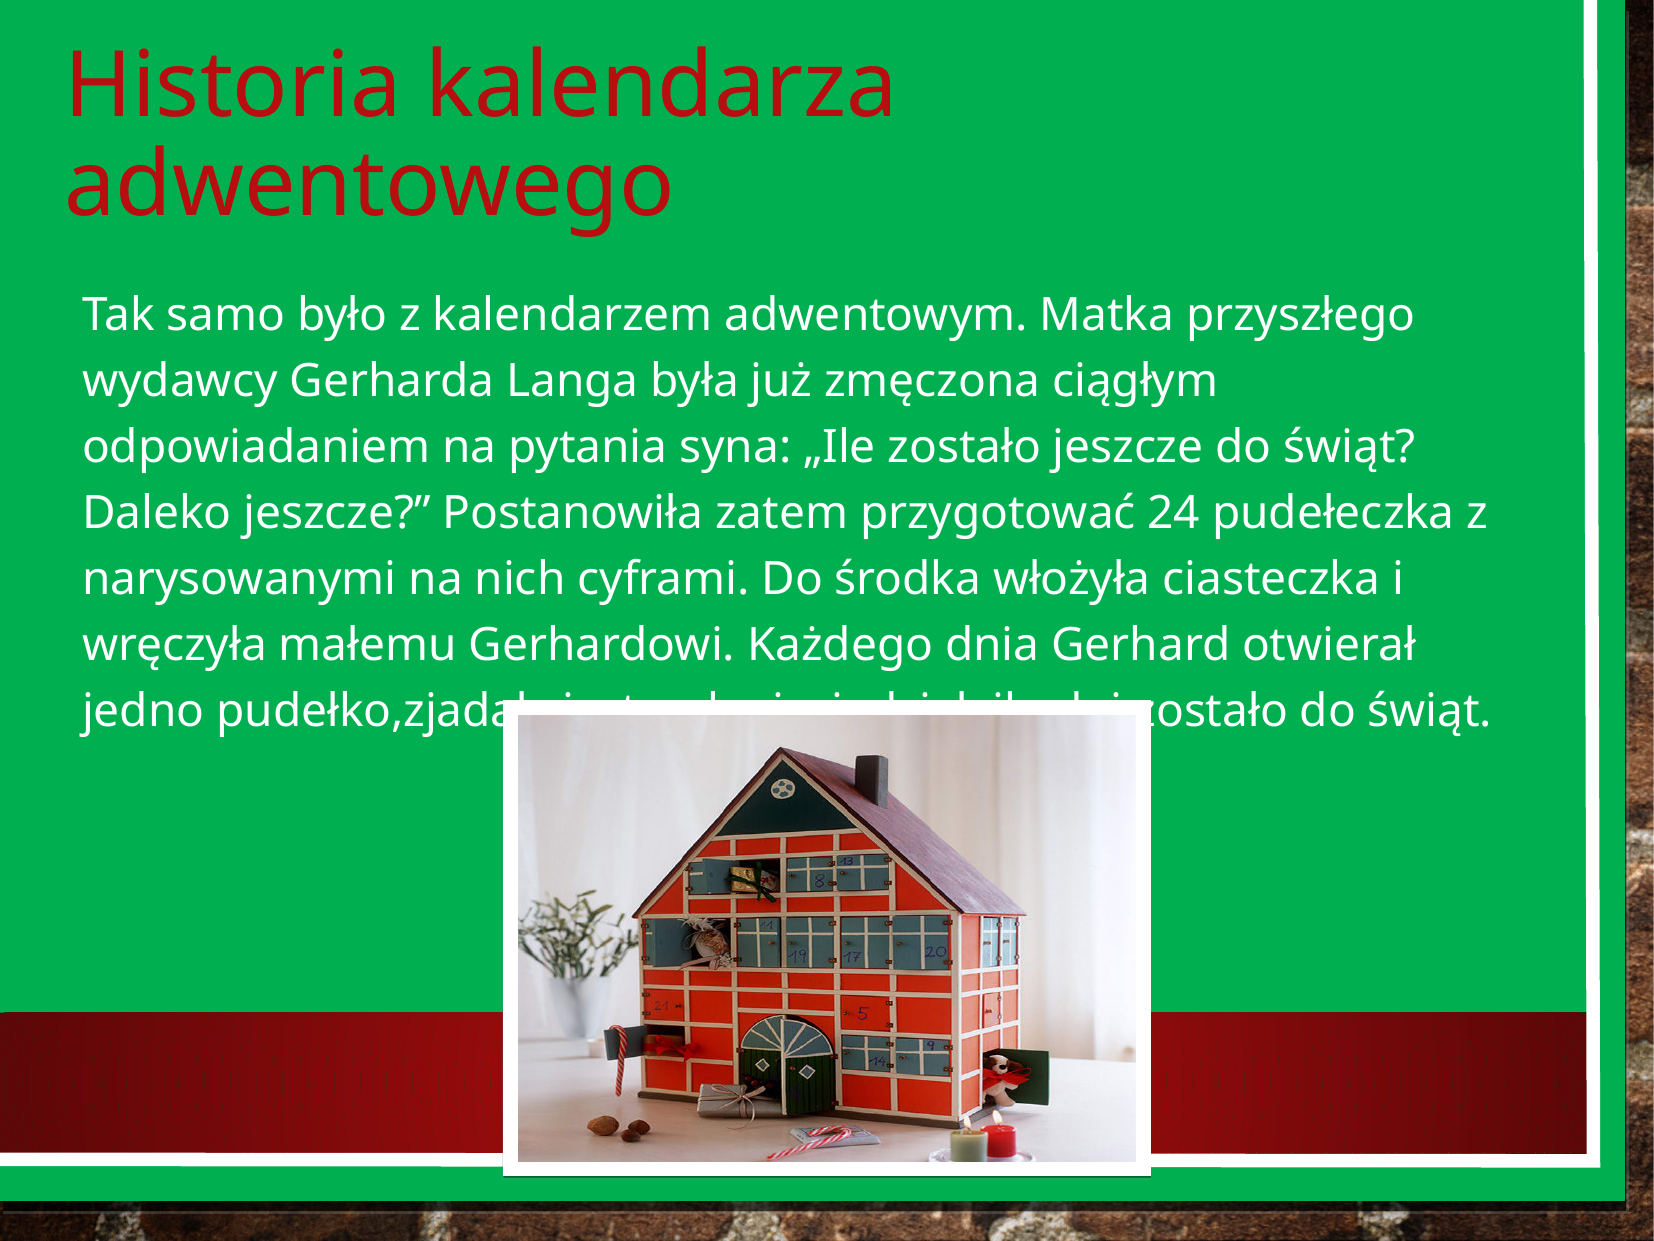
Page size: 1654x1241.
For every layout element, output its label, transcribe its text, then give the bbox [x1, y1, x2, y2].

picture [517, 715, 1137, 1162]
list Tak samo było z kalendarzem adwentowym. Matka przyszłego wydawcy Gerharda Langa była już zmęczona ciągłym odpowiadaniem na pytania syna: „Ile zostało jeszcze do świąt? Daleko jeszcze?” Postanowiła zatem przygotować 24 pudełeczka z narysowanymi na nich cyframi. Do środka włożyła ciasteczka i wręczyła małemu Gerhardowi. Każdego dnia Gerhard otwierał jedno pudełko,zjadał ciasteczko i wiedział, ile dni zostało do świąt. [49, 295, 1538, 888]
title Historia kalendarza adwentowego [49, 78, 1515, 194]
